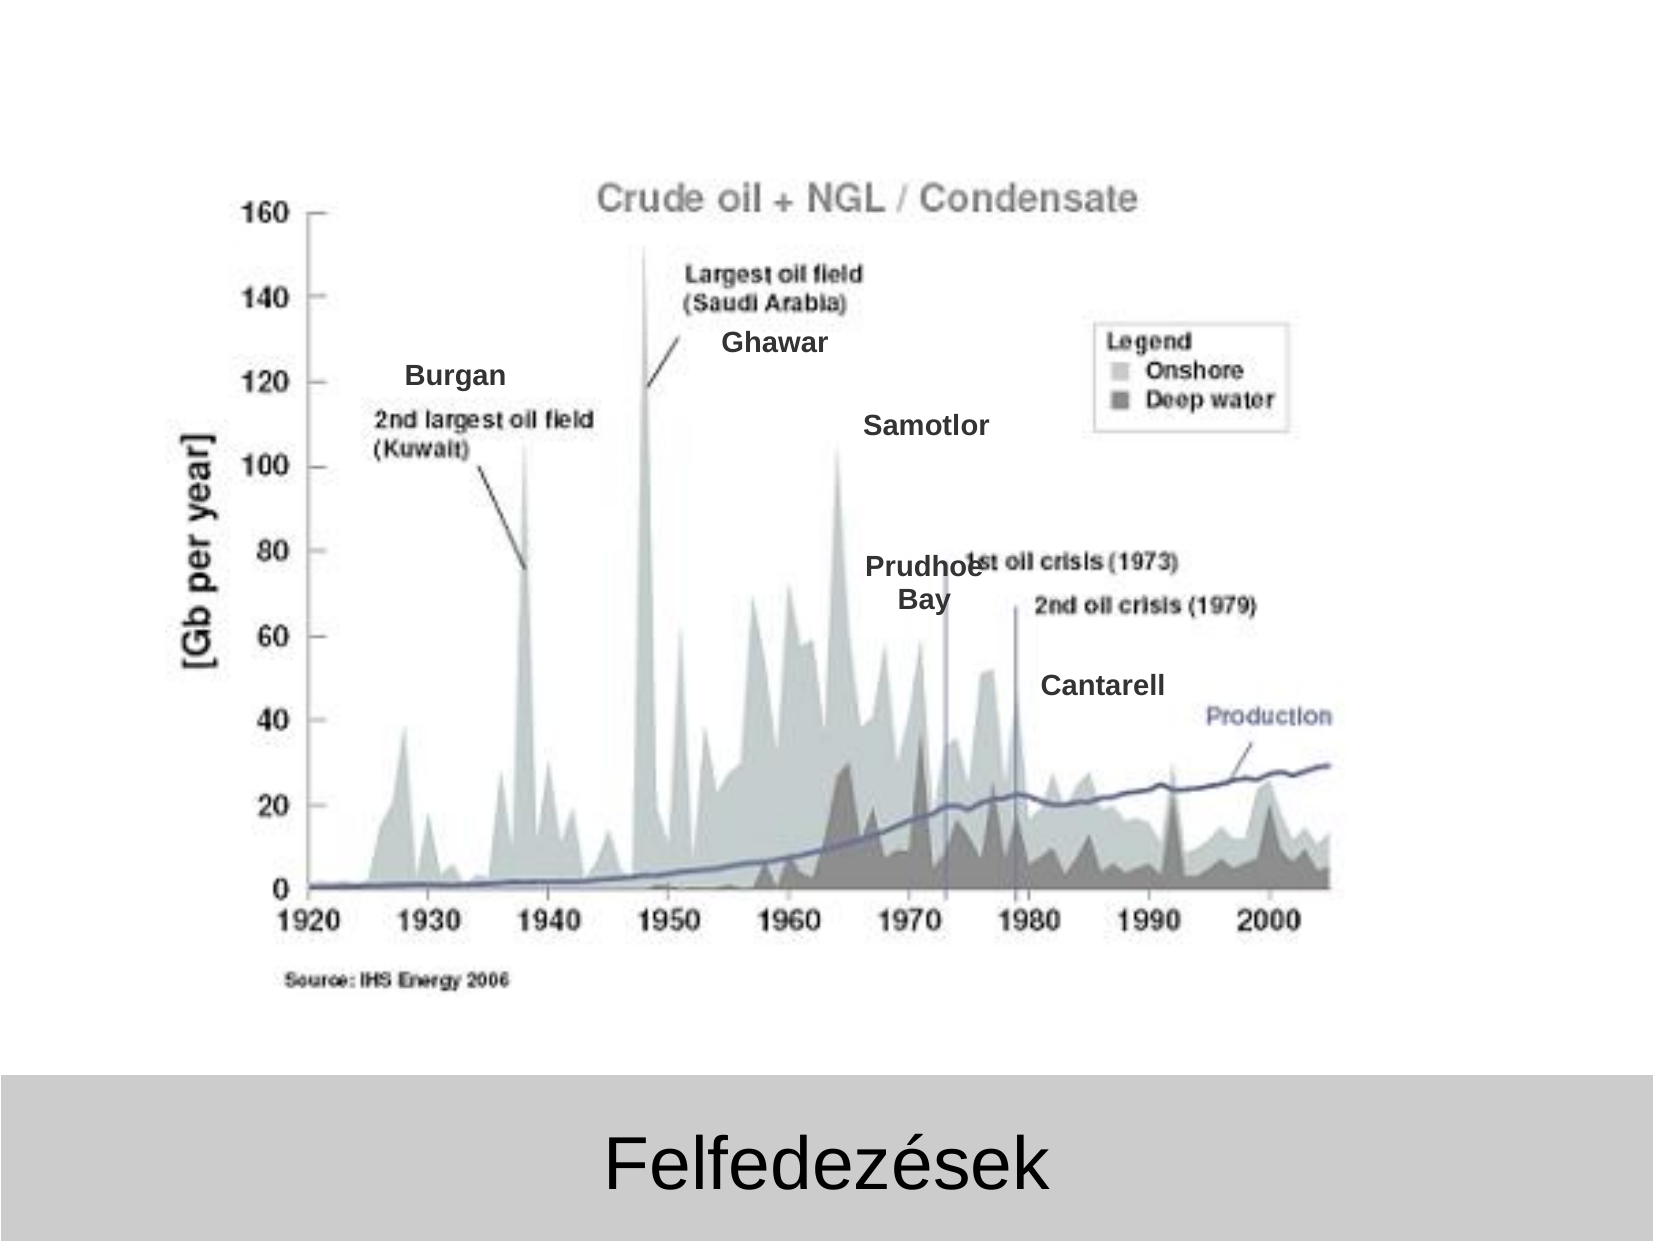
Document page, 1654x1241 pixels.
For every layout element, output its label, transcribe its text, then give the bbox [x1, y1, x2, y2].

text_box Ghawar [706, 318, 844, 369]
text_box Cantarell [1025, 661, 1182, 712]
text_box Samotlor [848, 401, 1005, 452]
text_box Prudhoe Bay [850, 543, 999, 626]
picture [165, 158, 1359, 997]
text_box Burgan [389, 351, 522, 402]
text_box Felfedezések [0, 1074, 1654, 1241]
